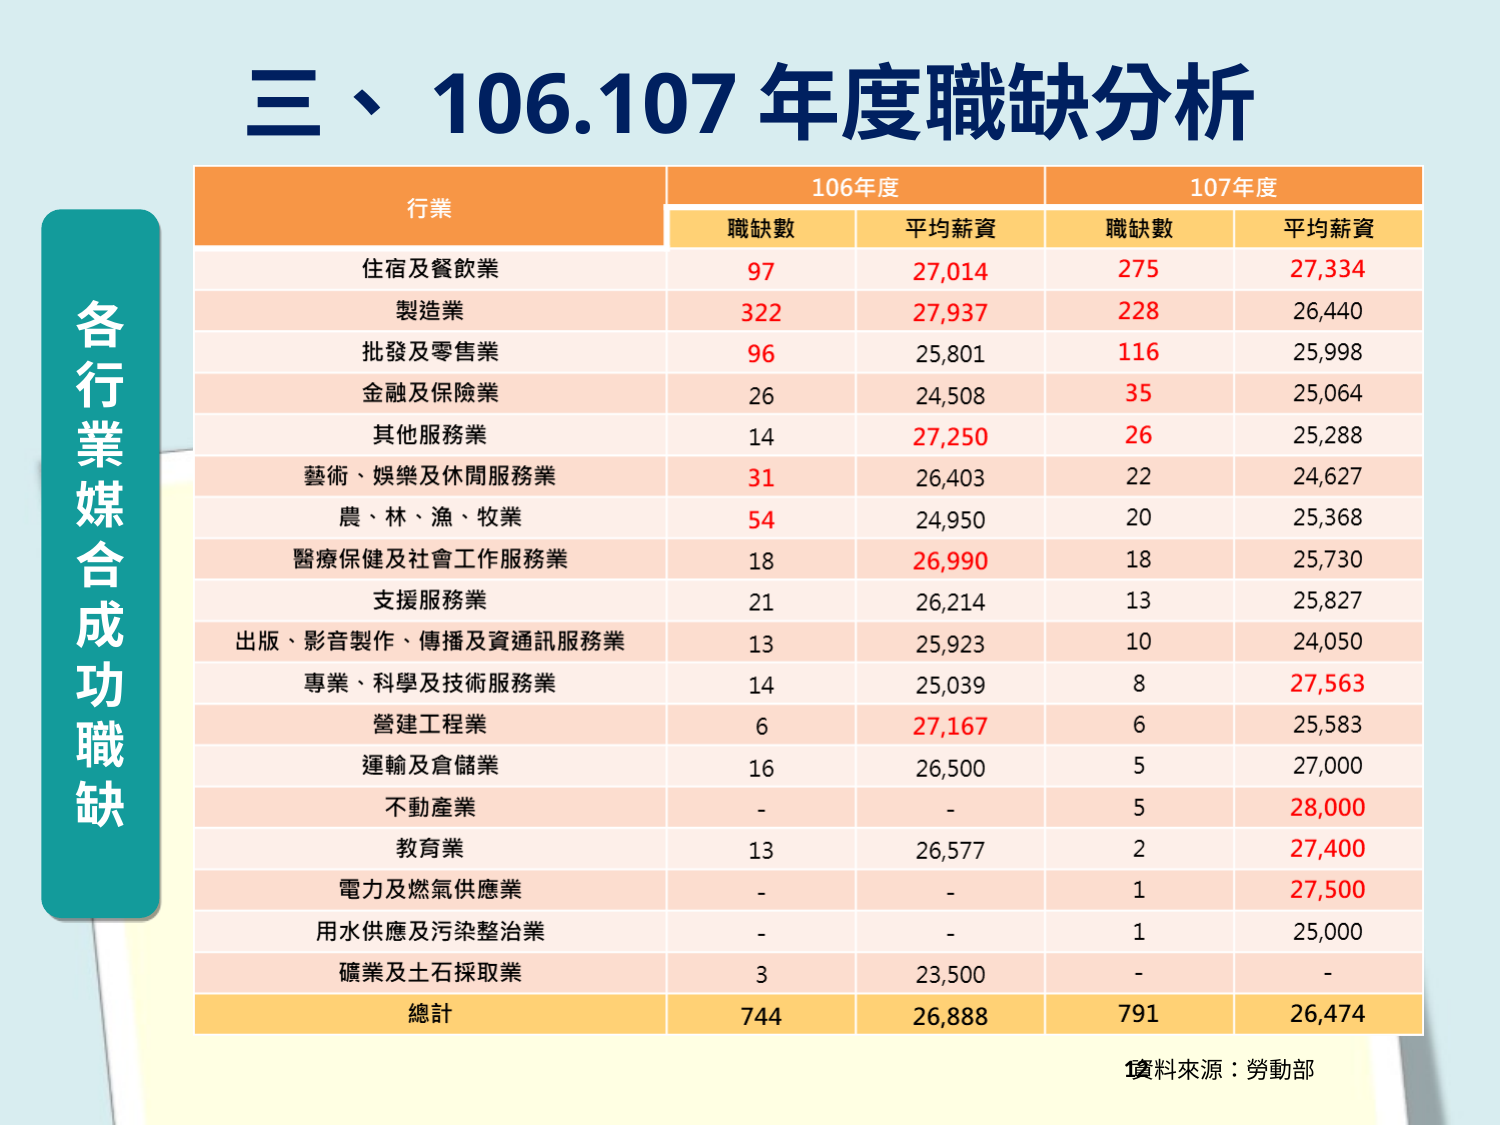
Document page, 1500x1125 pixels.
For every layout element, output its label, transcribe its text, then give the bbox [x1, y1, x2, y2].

text_box 12 [1108, 1037, 1459, 1098]
text_box 各行業媒合成功職缺 [41, 209, 160, 919]
picture [193, 166, 1424, 1044]
text_box 三、106.107年度職缺分析 [0, 42, 1500, 137]
